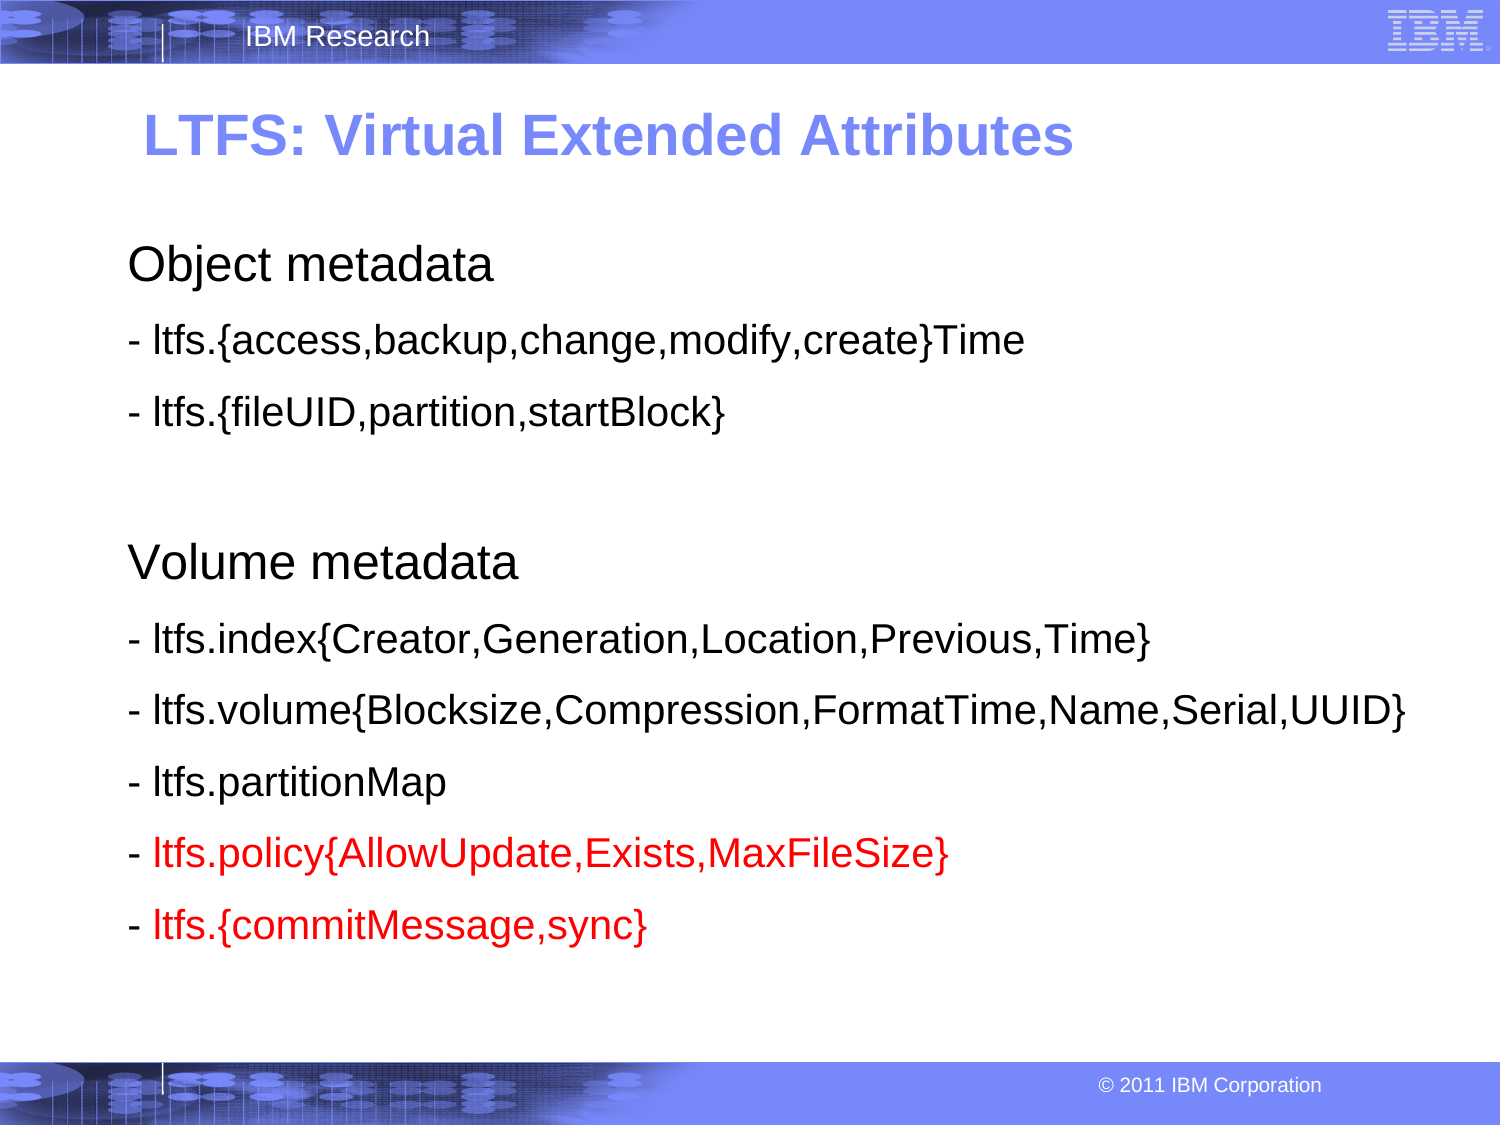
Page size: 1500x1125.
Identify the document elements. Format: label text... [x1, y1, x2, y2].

picture [0, 1063, 1500, 1125]
list Object metadata - ltfs.{access,backup,change,modify,create}Time - ltfs.{fileUID,partition,startBlock} Volume metadata - ltfs.index{Creator,Generation,Location,Previous,Time} - ltfs.volume{Blocksize,Compression,FormatTime,Name,Serial,UUID} - ltfs.partitionMap - ltfs.policy{AllowUpdate,Exists,MaxFileSize} - ltfs.{commitMessage,sync} [112, 225, 1444, 1046]
title LTFS: Virtual Extended Attributes [128, 87, 1480, 181]
picture [1, 1, 1500, 63]
